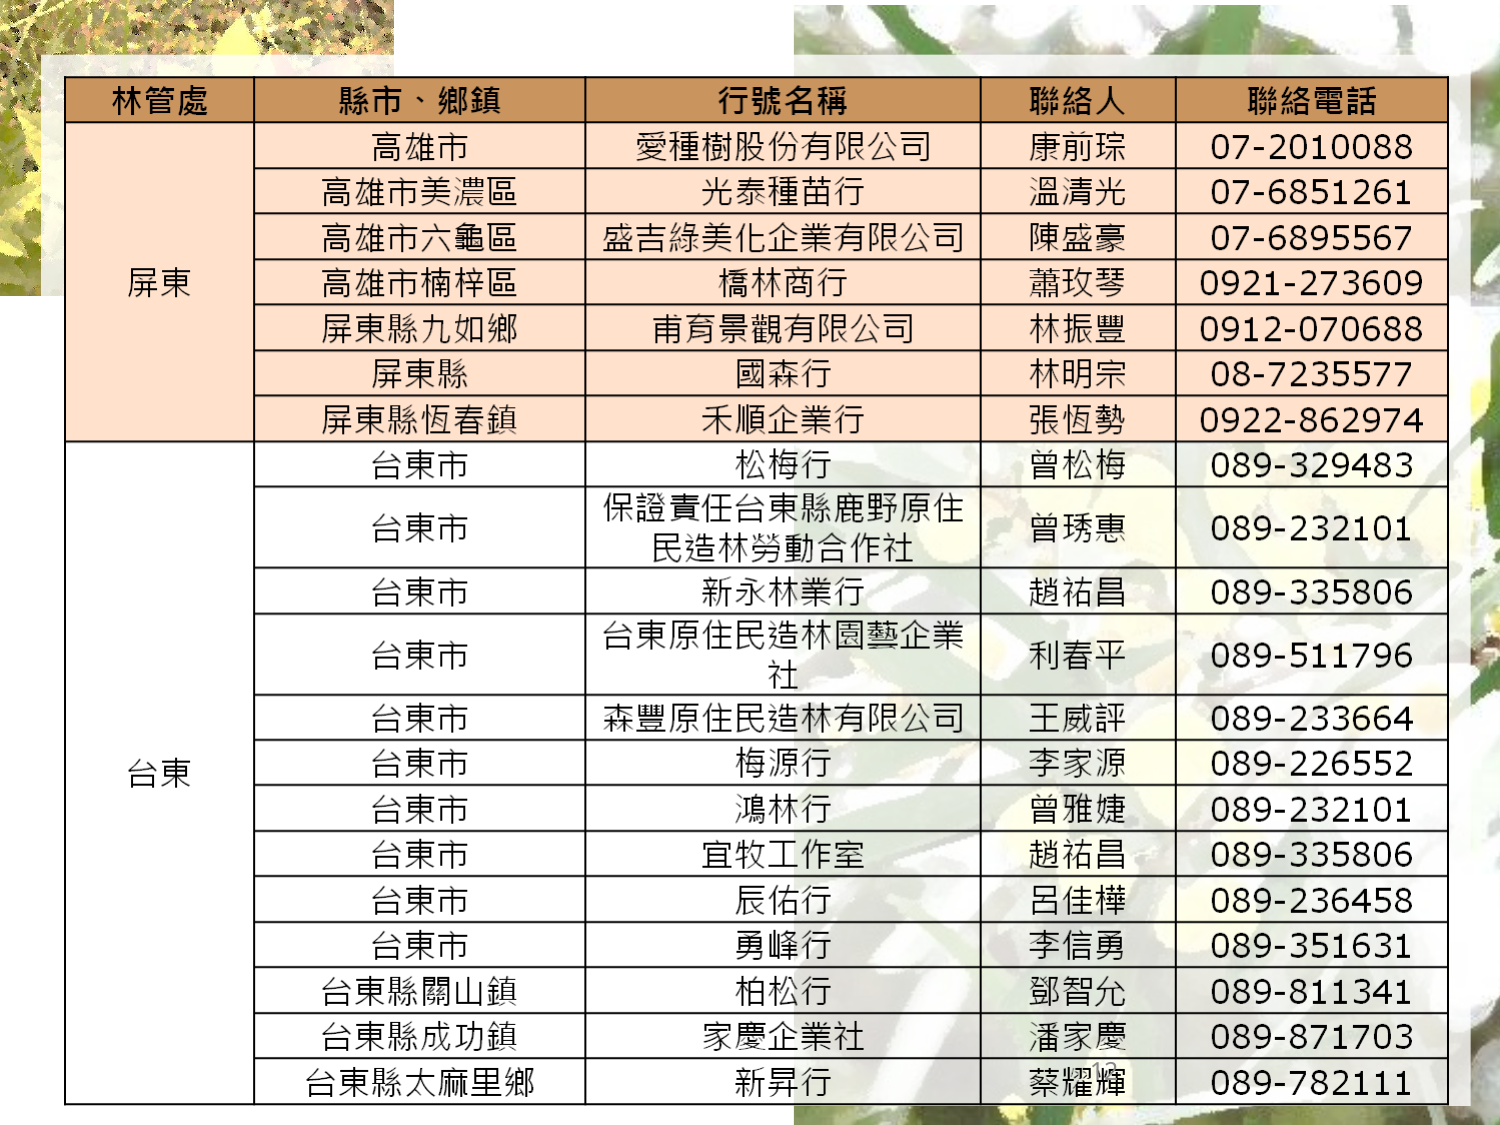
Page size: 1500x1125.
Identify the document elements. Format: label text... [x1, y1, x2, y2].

text_box [41, 55, 1471, 1106]
text_box 12 [1074, 1042, 1426, 1103]
picture [50, 63, 1463, 1120]
